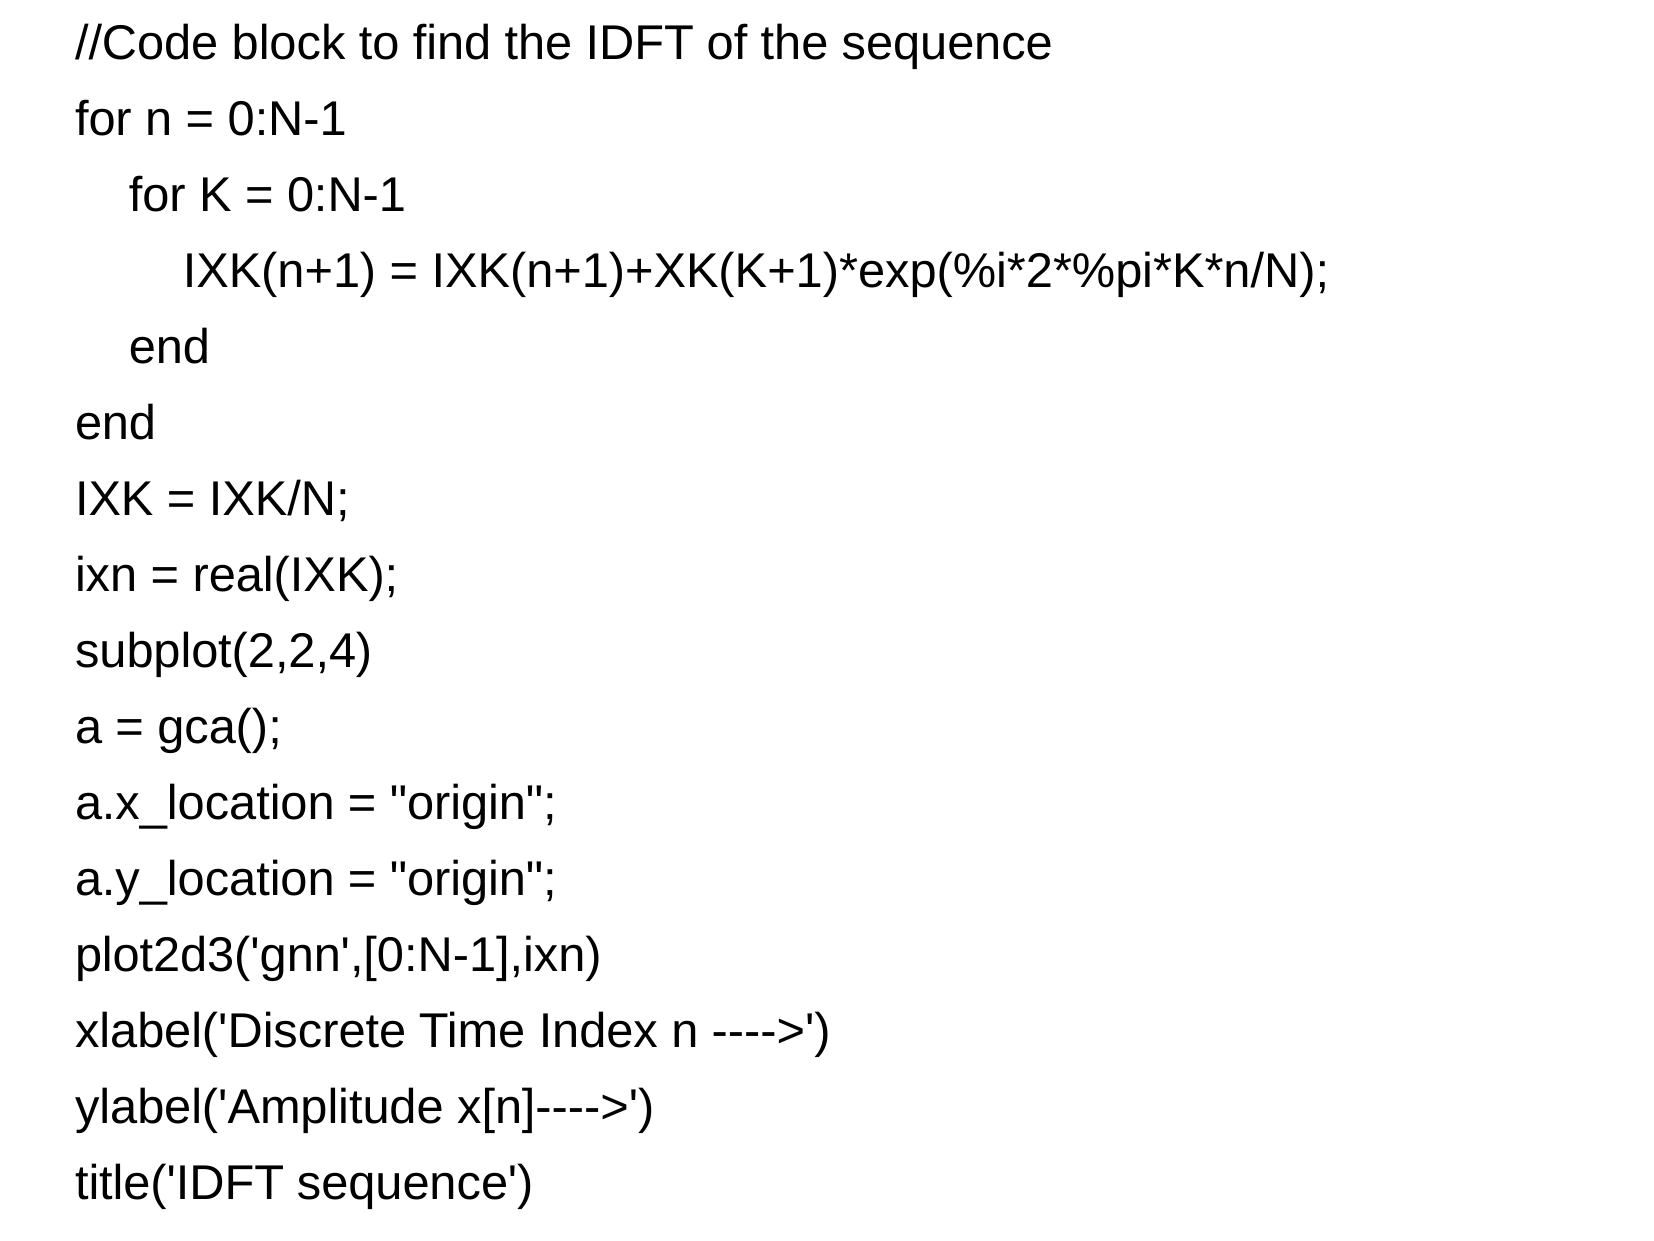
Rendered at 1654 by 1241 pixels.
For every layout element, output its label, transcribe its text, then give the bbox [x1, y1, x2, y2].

list //Code block to find the IDFT of the sequence for n = 0:N-1 for K = 0:N-1 IXK(n+1) = IXK(n+1)+XK(K+1)*exp(%i*2*%pi*K*n/N); end end IXK = IXK/N; ixn = real(IXK); subplot(2,2,4) a = gca(); a.x_location = "origin"; a.y_location = "origin"; plot2d3('gnn',[0:N-1],ixn) xlabel('Discrete Time Index n ---->') ylabel('Amplitude x[n]---->') title('IDFT sequence') [75, 15, 1636, 1216]
